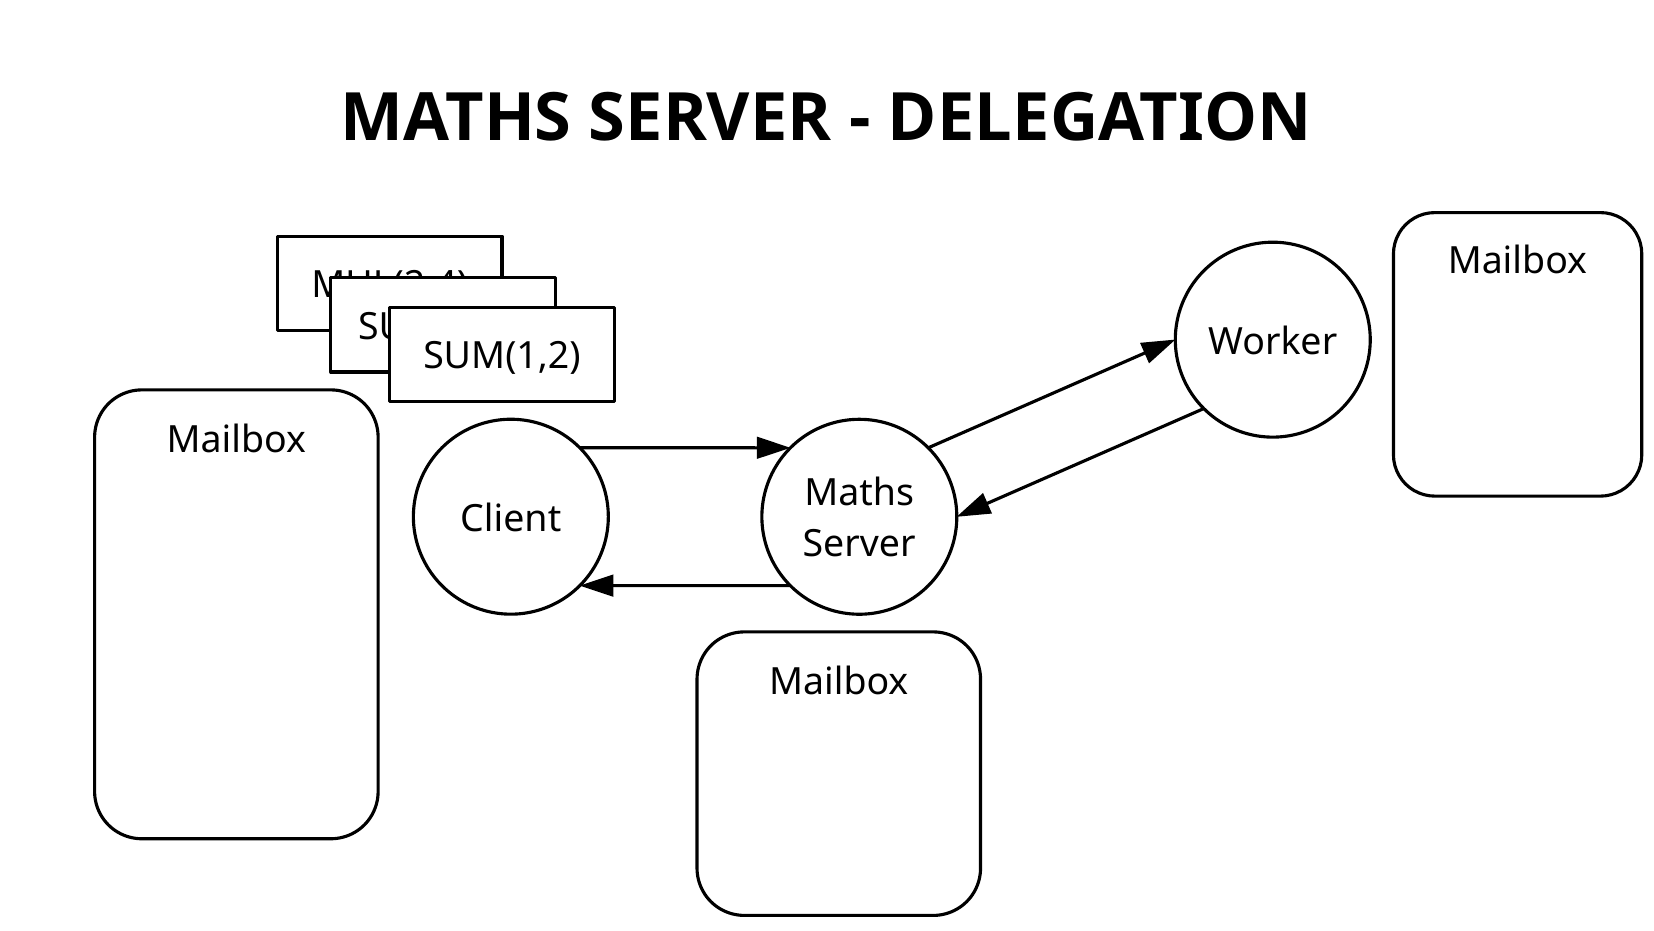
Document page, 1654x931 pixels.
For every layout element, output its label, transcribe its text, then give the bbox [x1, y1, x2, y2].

text_box Maths Server [761, 419, 957, 615]
text_box SUM(1,2) [389, 307, 615, 402]
text_box Worker [1175, 242, 1371, 438]
text_box Mailbox [697, 631, 981, 916]
text_box Mailbox [94, 389, 379, 839]
title MATHS SERVER - DELEGATION [82, 36, 1571, 193]
text_box SUB(0,23) [330, 277, 556, 373]
text_box Client [413, 419, 609, 615]
text_box MUL(2,4) [277, 236, 502, 331]
text_box Mailbox [1393, 212, 1642, 497]
